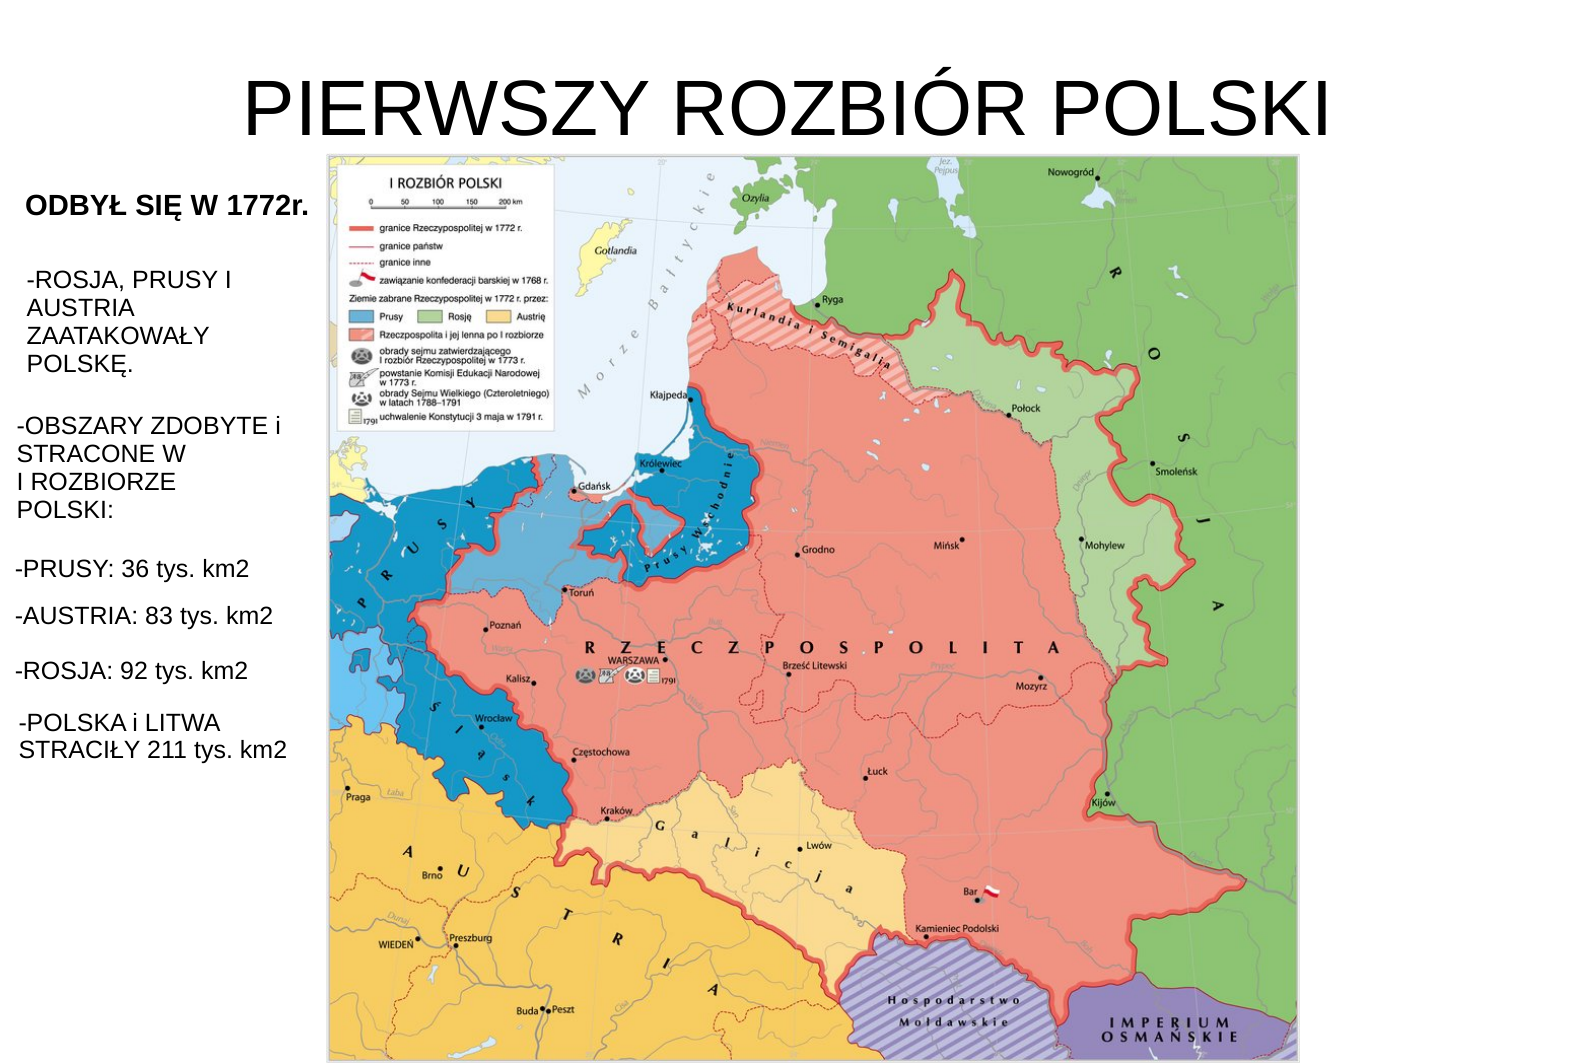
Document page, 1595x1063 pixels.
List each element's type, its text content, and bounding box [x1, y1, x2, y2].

text_box -PRUSY: 36 tys. km2 [0, 547, 265, 591]
title PIERWSZY ROZBIÓR POLSKI [41, 16, 1536, 201]
text_box ODBYŁ SIĘ W 1772r. [10, 181, 325, 230]
text_box -ROSJA, PRUSY I AUSTRIA ZAATAKOWAŁY POLSKĘ. [11, 258, 254, 386]
text_box -AUSTRIA: 83 tys. km2 [0, 594, 289, 638]
text_box -ROSJA: 92 tys. km2 [0, 649, 264, 693]
text_box -OBSZARY ZDOBYTE i STRACONE W I ROZBIORZE POLSKI: [1, 404, 304, 532]
text_box -POLSKA i LITWA STRACIŁY 211 tys. km2 [3, 700, 304, 772]
picture [326, 153, 1300, 1063]
